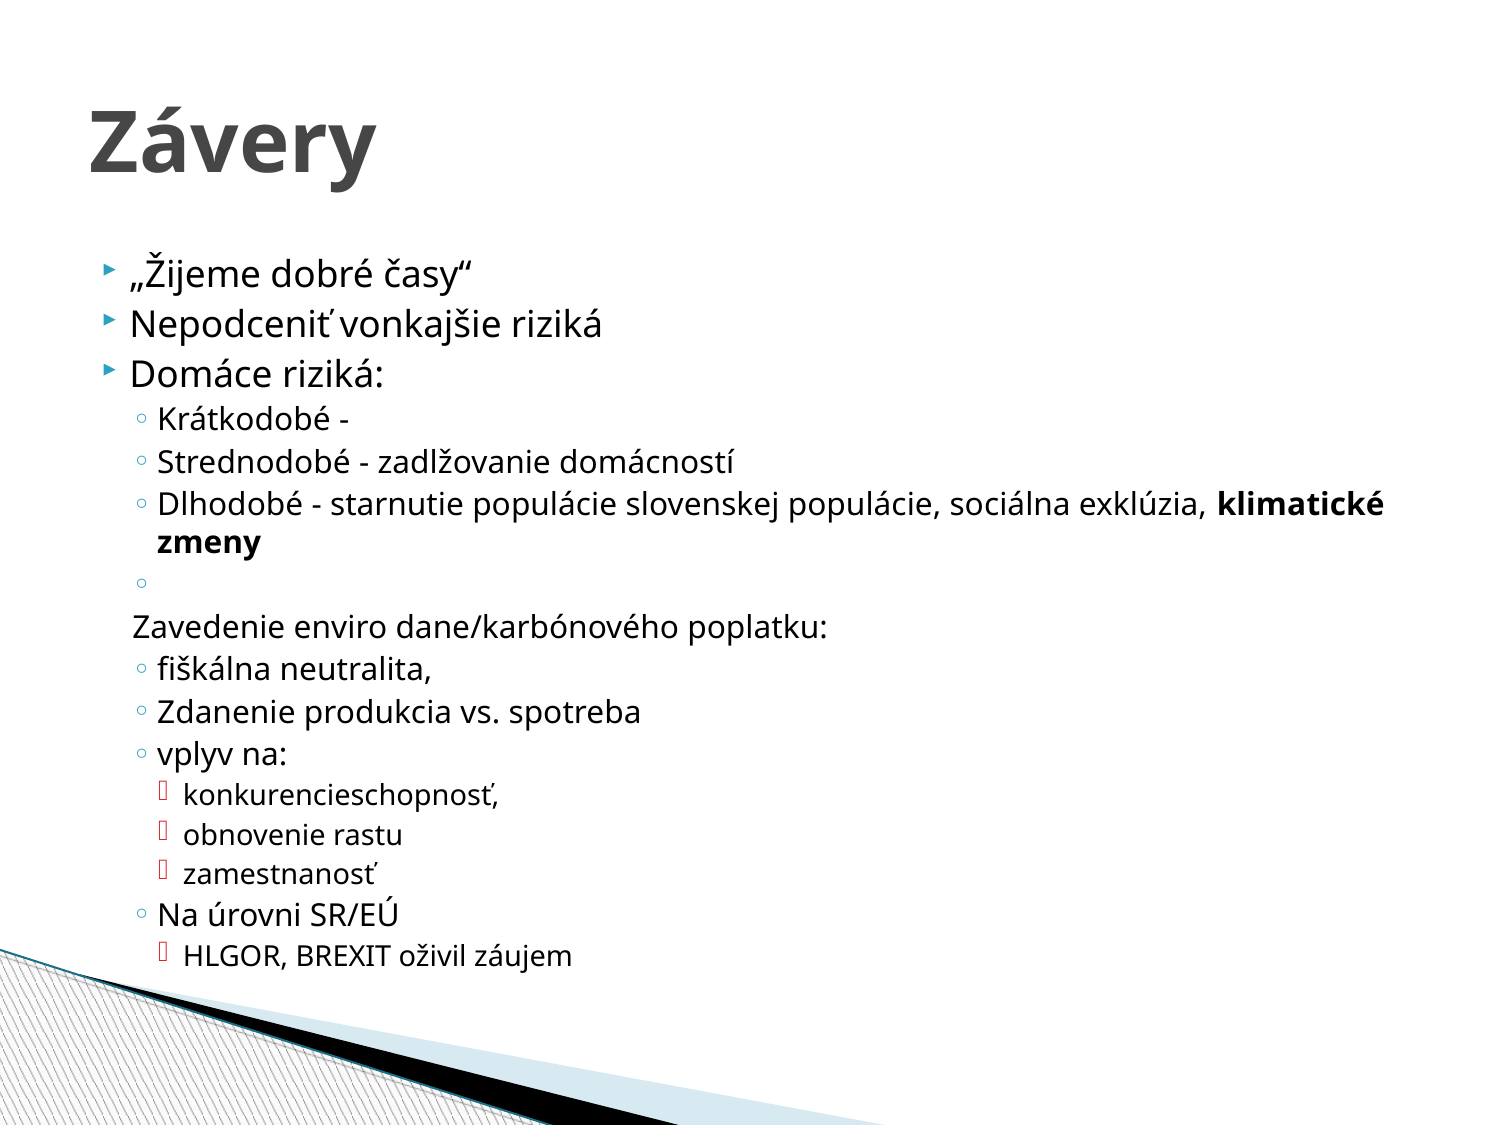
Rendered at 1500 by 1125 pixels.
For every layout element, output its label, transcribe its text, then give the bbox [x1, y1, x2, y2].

picture [0, 952, 543, 1125]
list „Žijeme dobré časy“ Nepodceniť vonkajšie riziká Domáce riziká: Krátkodobé - Strednodobé - zadlžovanie domácností Dlhodobé - starnutie populácie slovenskej populácie, sociálna exklúzia, klimatické zmeny Zavedenie enviro dane/karbónového poplatku: fiškálna neutralita, Zdanenie produkcia vs. spotreba vplyv na: konkurencieschopnosť, obnovenie rastu zamestnanosť Na úrovni SR/EÚ HLGOR, BREXIT oživil záujem [75, 243, 1425, 986]
title Závery [75, 45, 1425, 233]
